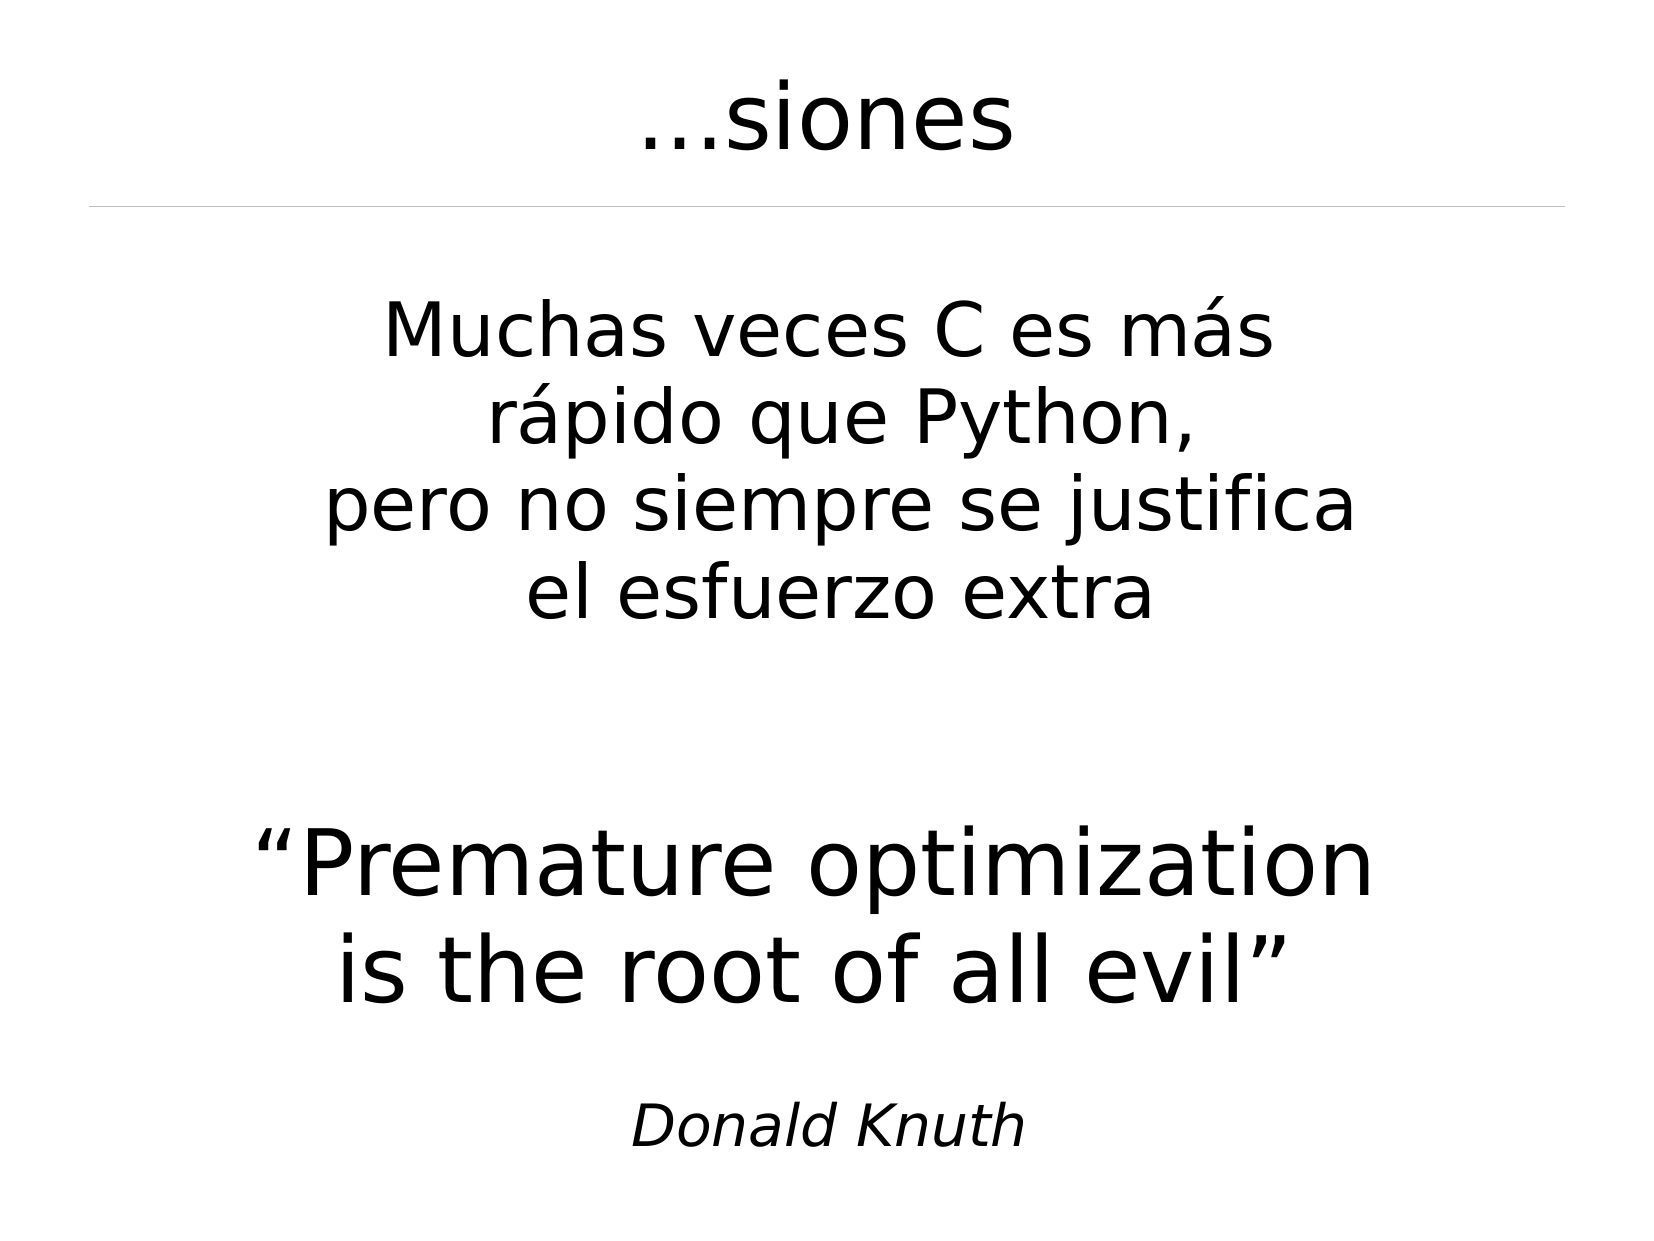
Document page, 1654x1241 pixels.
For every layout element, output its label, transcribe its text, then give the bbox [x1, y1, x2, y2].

subtitle Muchas veces C es más rápido que Python, pero no siempre se justifica el esfuerzo extra “Premature optimization is the root of all evil” Donald Knuth [88, 206, 1571, 1241]
title ...siones [88, 29, 1565, 206]
